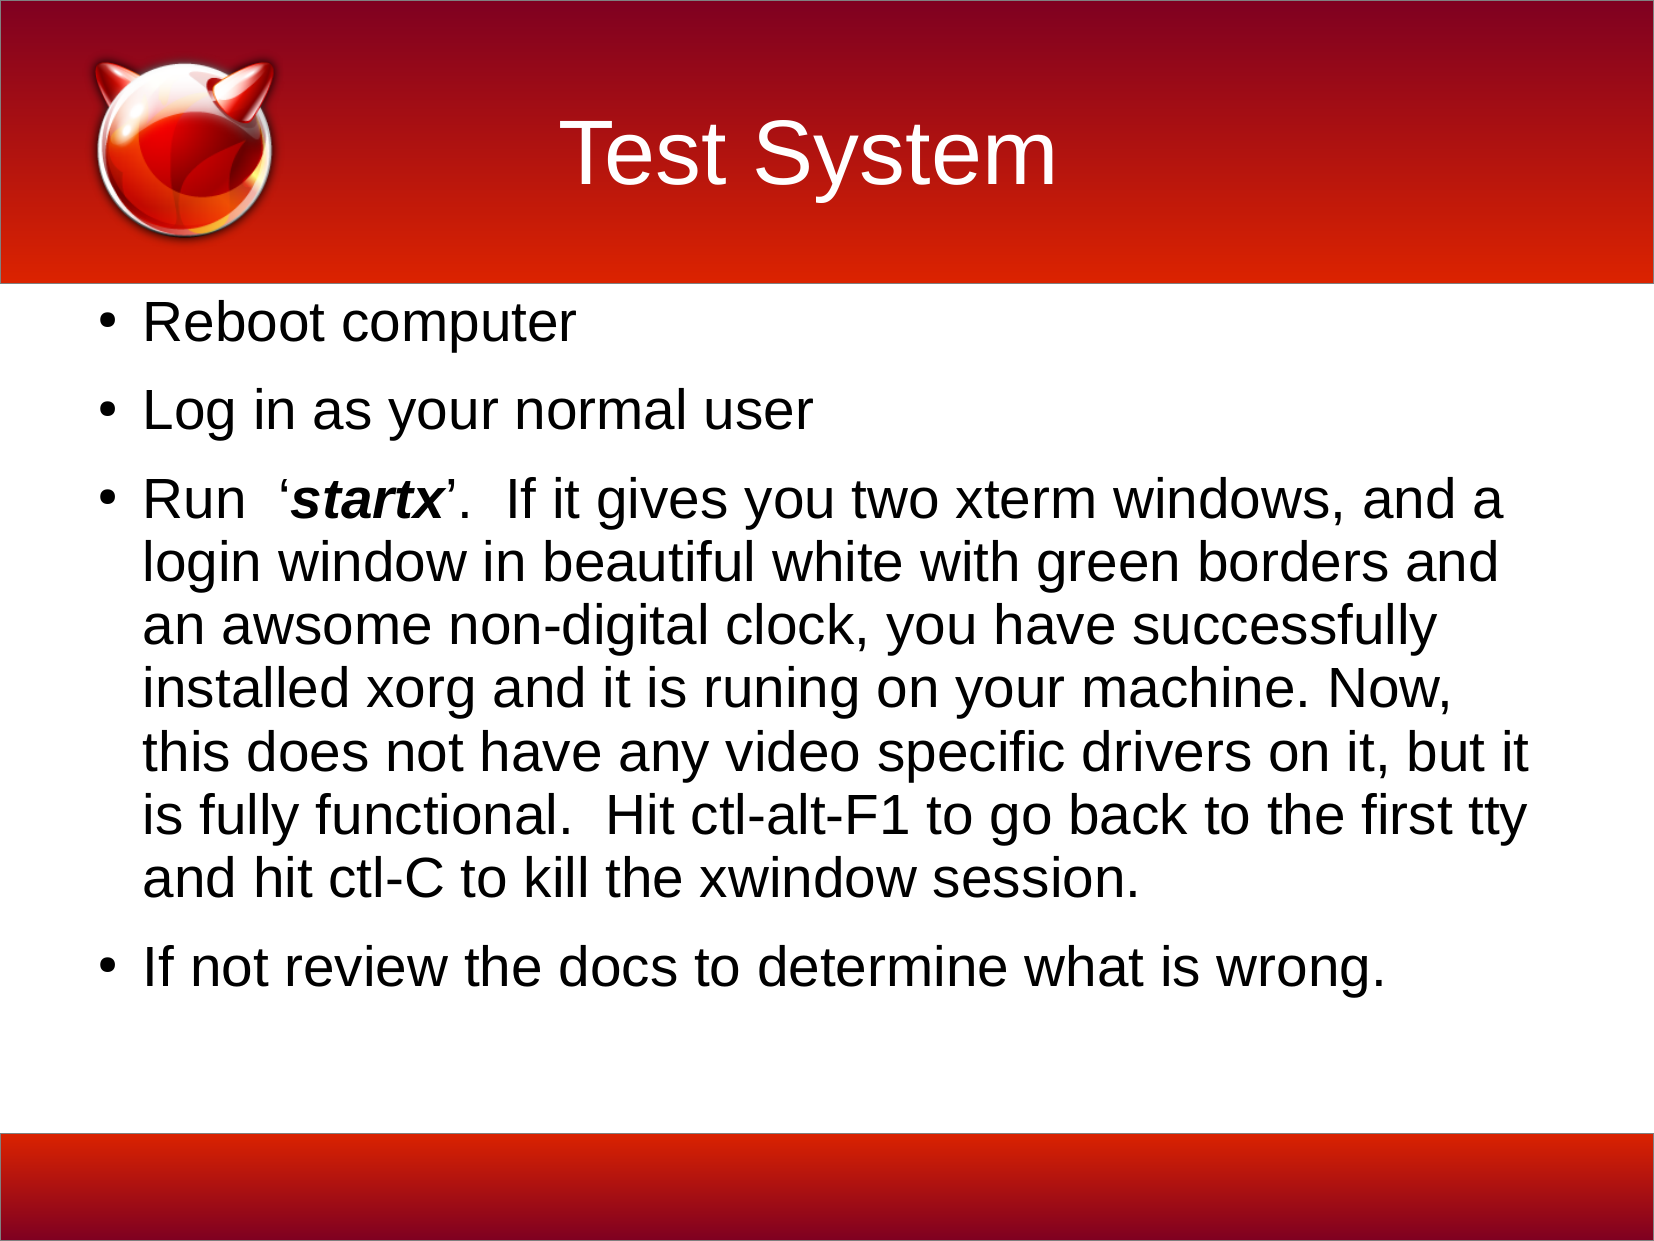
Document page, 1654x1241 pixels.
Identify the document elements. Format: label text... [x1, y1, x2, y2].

title Test System [82, 49, 1536, 257]
list Reboot computer Log in as your normal user Run ‘startx’. If it gives you two xterm windows, and a login window in beautiful white with green borders and an awsome non-digital clock, you have successfully installed xorg and it is runing on your machine. Now, this does not have any video specific drivers on it, but it is fully functional. Hit ctl-alt-F1 to go back to the first tty and hit ctl-C to kill the xwindow session. If not review the docs to determine what is wrong. [82, 290, 1538, 1010]
